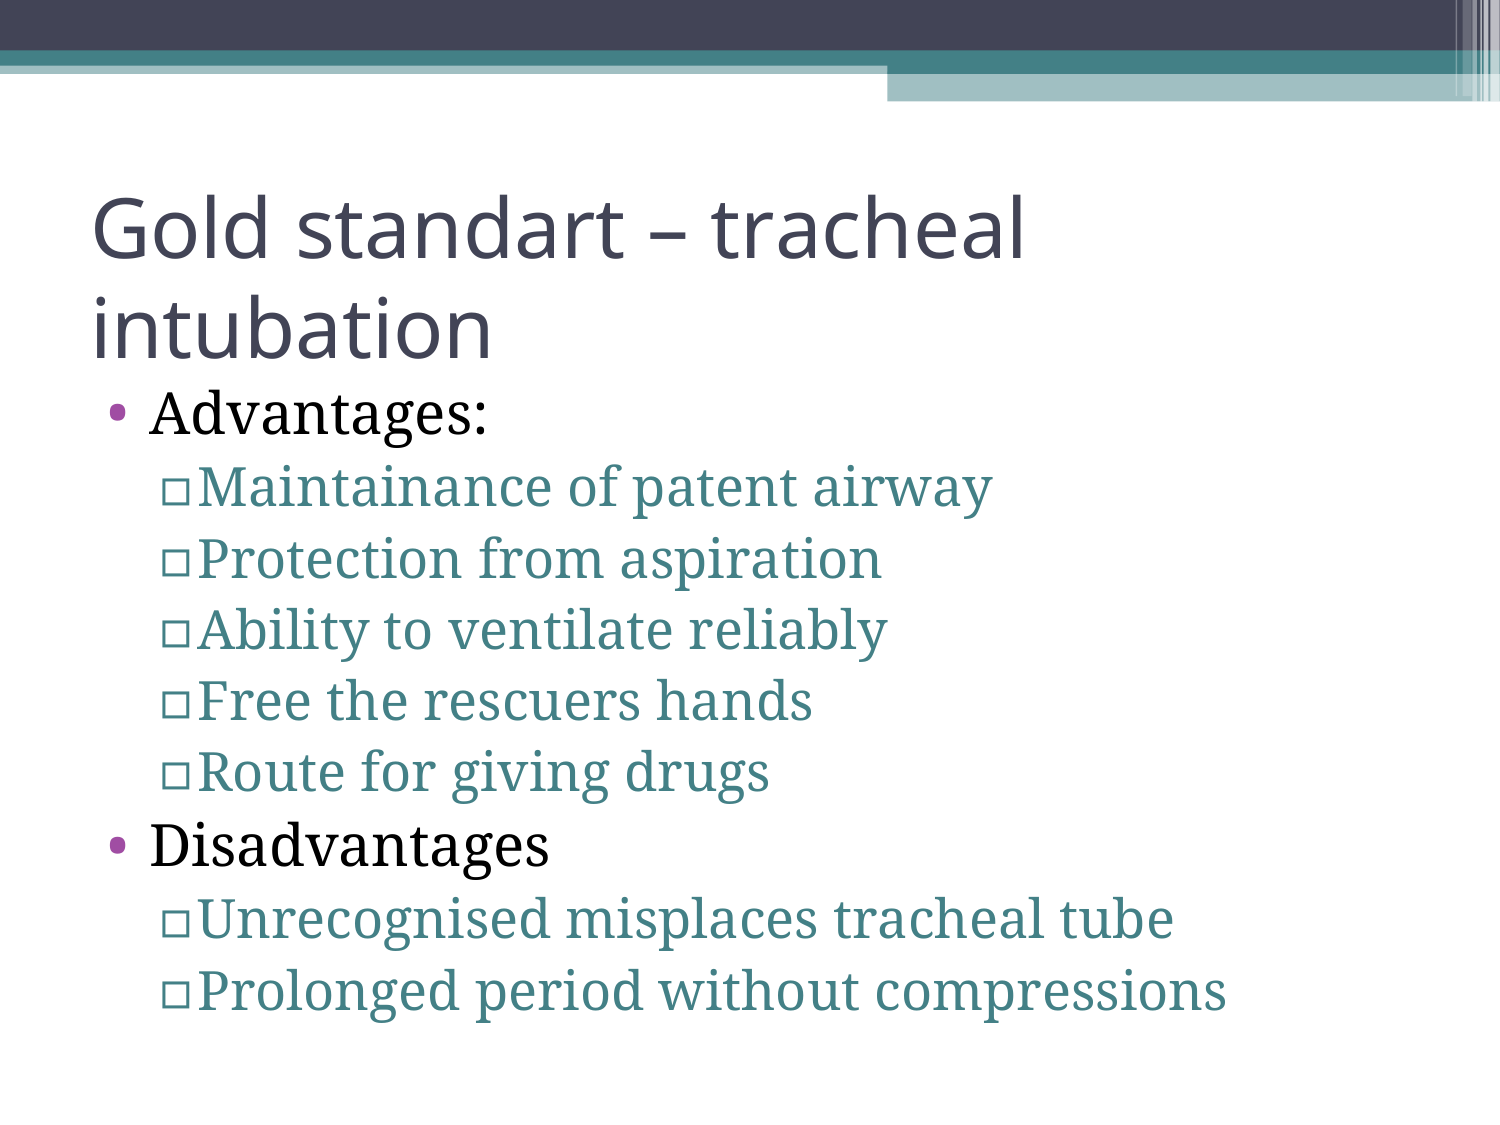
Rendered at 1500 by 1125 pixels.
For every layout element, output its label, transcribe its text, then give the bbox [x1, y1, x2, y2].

text_box Gold standart – tracheal intubation [75, 187, 1426, 363]
text_box Advantages: Maintainance of patent airway Protection from aspiration Ability to ventilate reliably Free the rescuers hands Route for giving drugs Disadvantages Unrecognised misplaces tracheal tube Prolonged period without compressions [75, 369, 1426, 1079]
